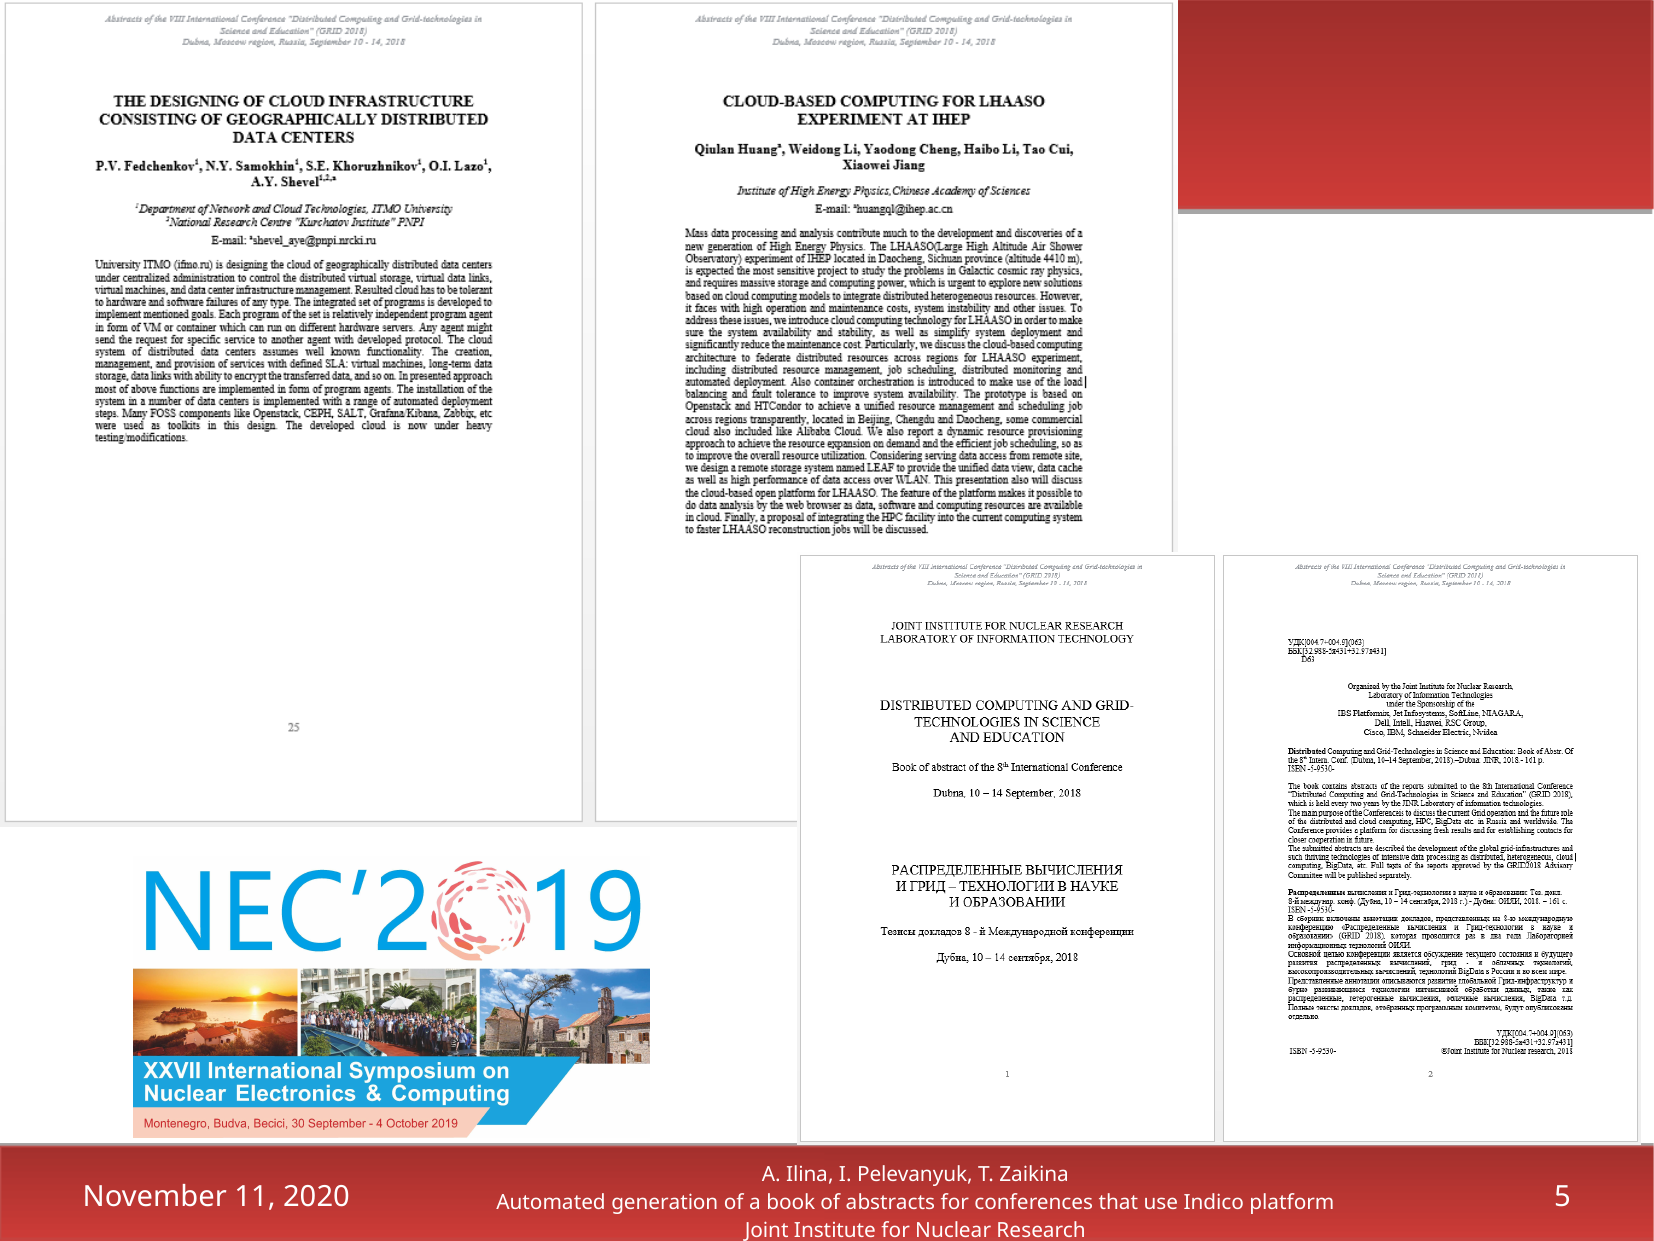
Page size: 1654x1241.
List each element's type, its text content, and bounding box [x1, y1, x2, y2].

text_box A. Ilina, I. Pelevanyuk, T. Zaikina Automated generation of a book of abstracts for conferences that use Indico platform Joint Institute for Nuclear Research [354, 1151, 1477, 1240]
picture [133, 856, 650, 1138]
picture [0, 0, 1654, 1241]
